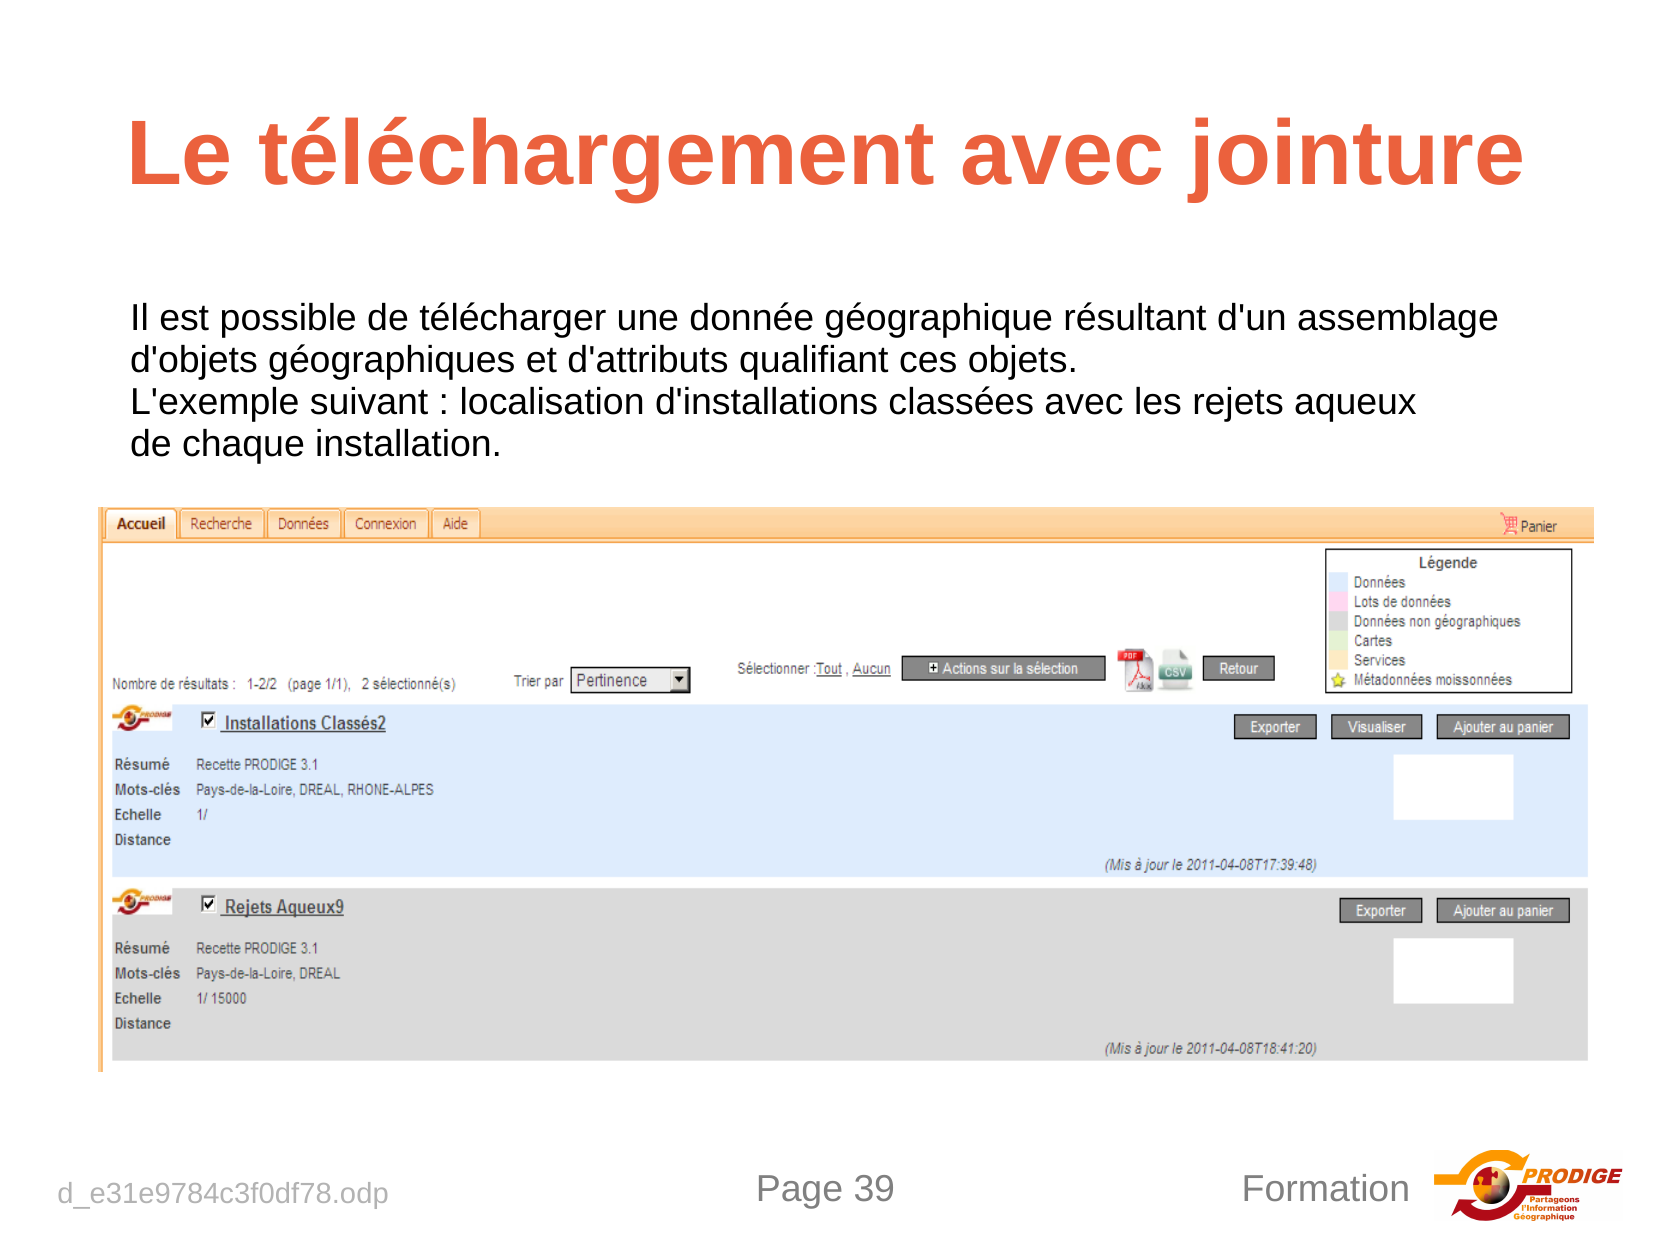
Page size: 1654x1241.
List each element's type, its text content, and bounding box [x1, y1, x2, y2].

title Le téléchargement avec jointure [82, 56, 1571, 250]
picture [1434, 1150, 1623, 1221]
text_box Il est possible de télécharger une donnée géographique résultant d'un assemblage d'objets géographiques et d'attributs qualifiant ces objets. L'exemple suivant : localisation d'installations classées avec les rejets aqueux de chaque installation. [115, 288, 1525, 472]
picture [98, 507, 1594, 1072]
